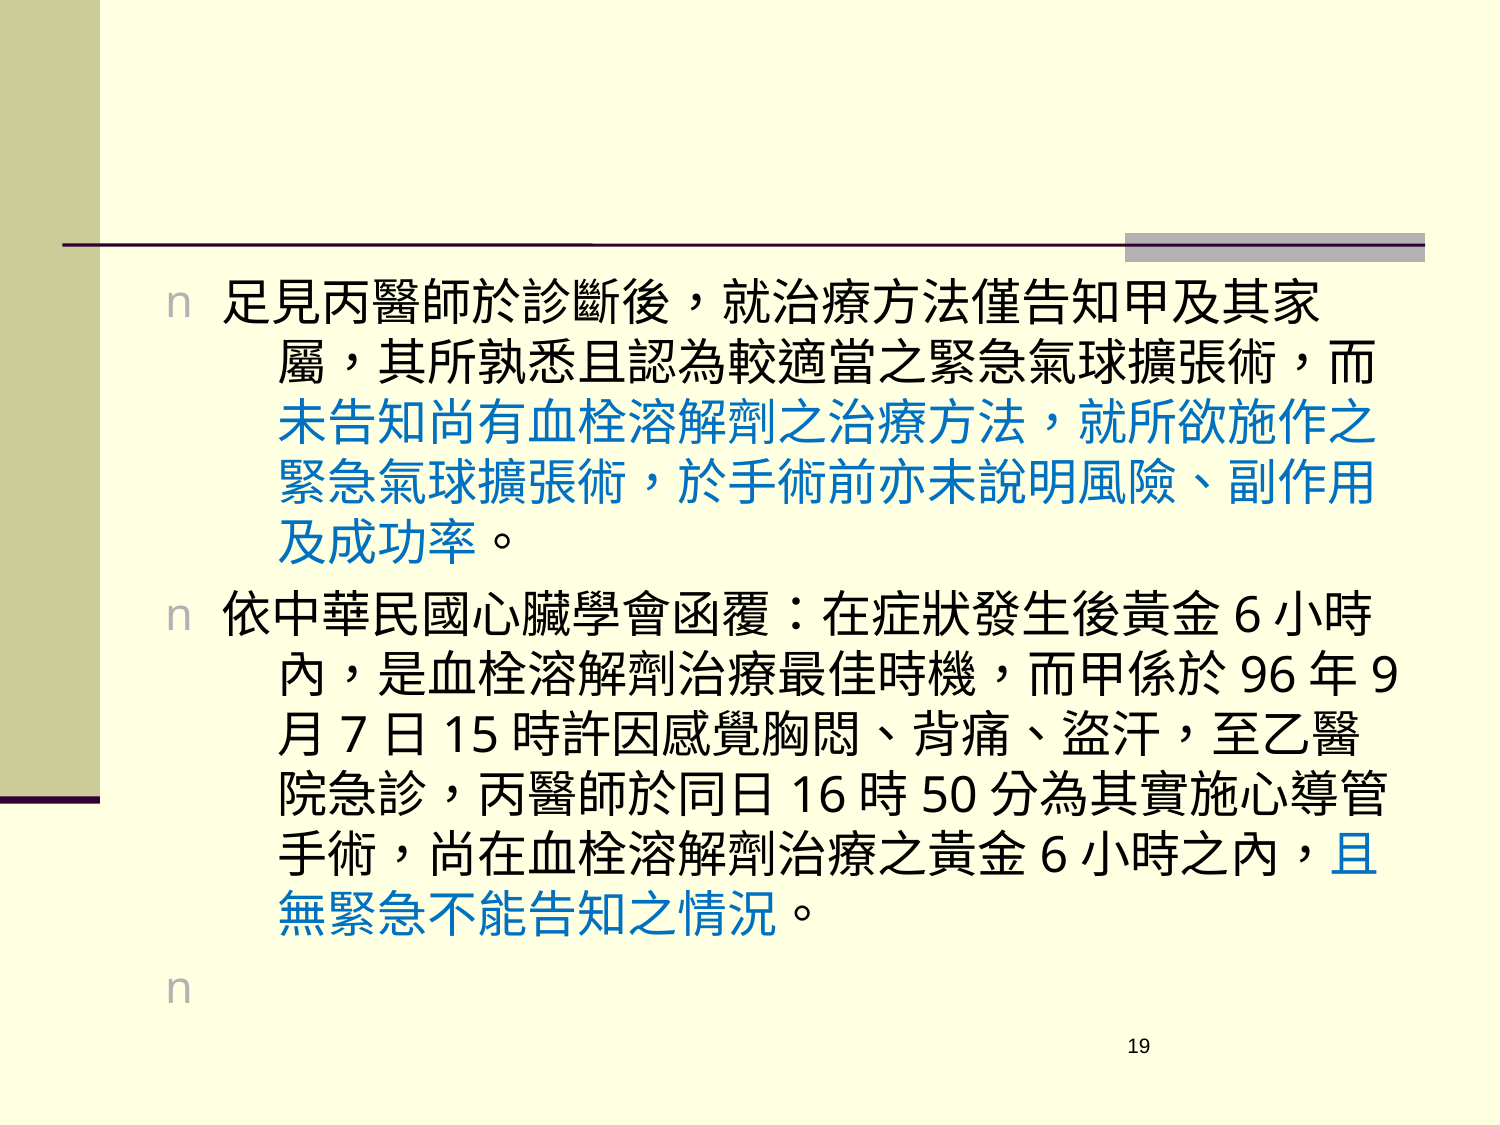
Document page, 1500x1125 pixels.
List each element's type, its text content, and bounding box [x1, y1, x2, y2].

text_box [1112, 1025, 1426, 1101]
list 足見丙醫師於診斷後，就治療方法僅告知甲及其家屬，其所孰悉且認為較適當之緊急氣球擴張術，而未告知尚有血栓溶解劑之治療方法，就所欲施作之緊急氣球擴張術，於手術前亦未說明風險、副作用及成功率。 依中華民國心臟學會函覆：在症狀發生後黃金6小時內，是血栓溶解劑治療最佳時機，而甲係於96年9月7日15時許因感覺胸悶、背痛、盜汗，至乙醫院急診，丙醫師於同日16時50分為其實施心導管手術，尚在血栓溶解劑治療之黃金6小時之內，且無緊急不能告知之情況。 [150, 262, 1426, 1006]
